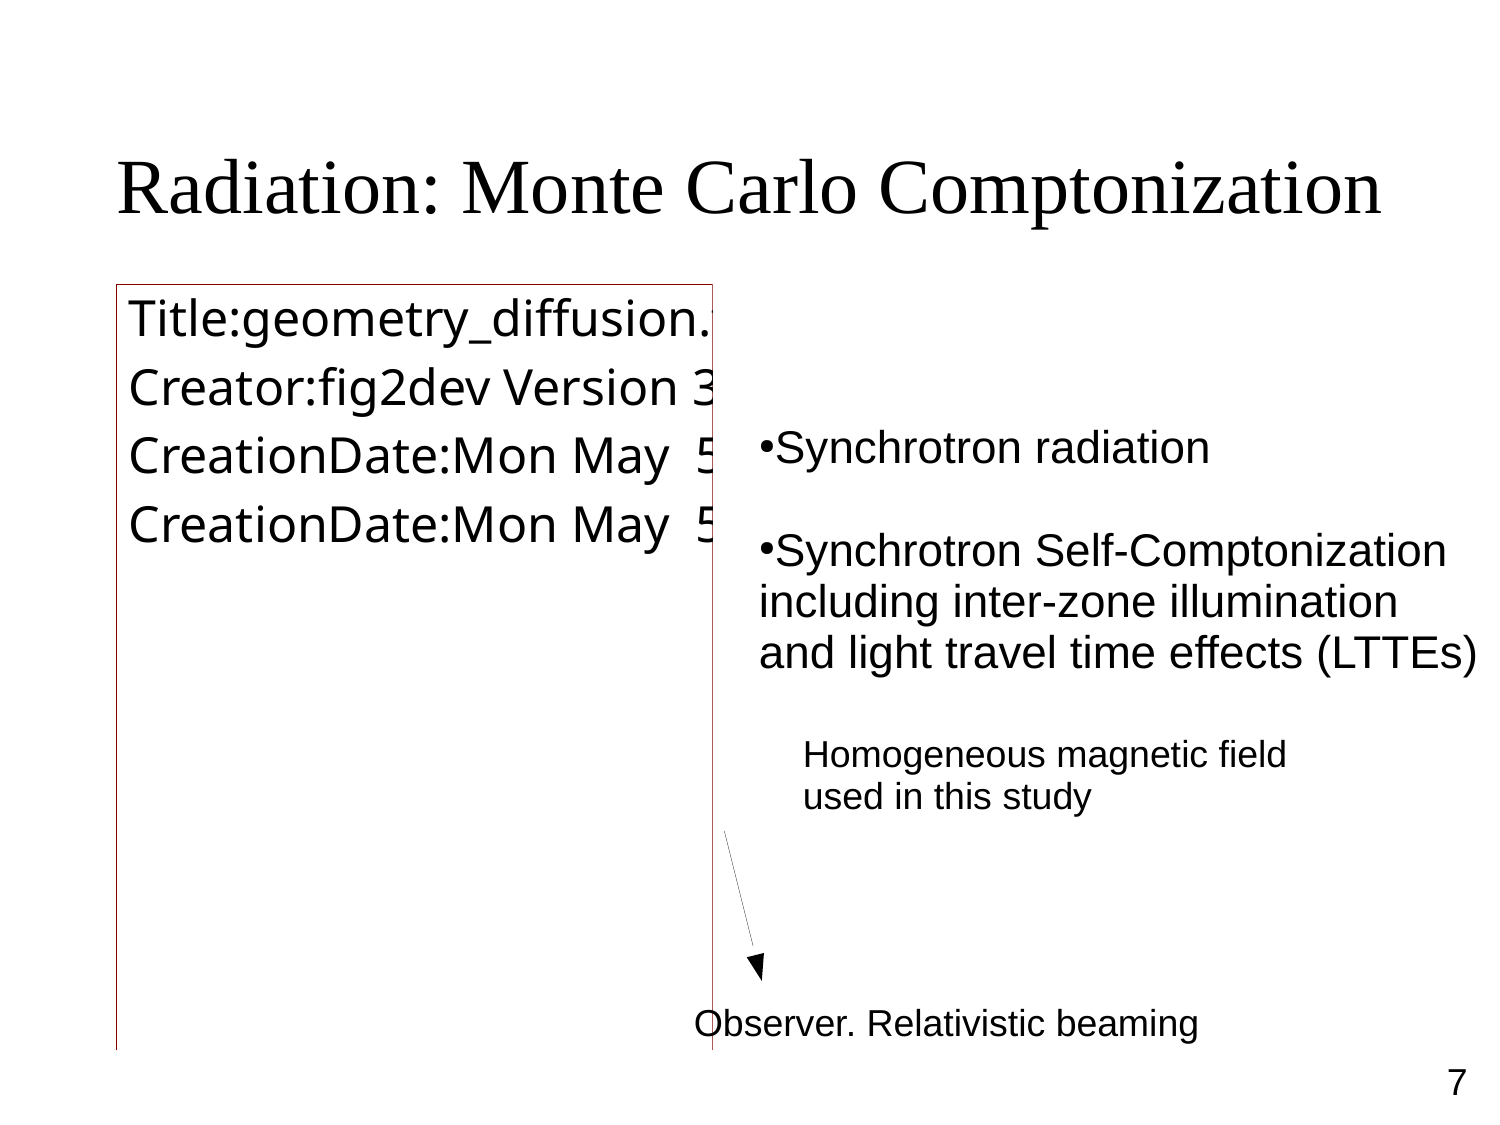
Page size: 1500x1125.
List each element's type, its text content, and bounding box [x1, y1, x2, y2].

text_box <number> [1356, 1054, 1500, 1125]
title Radiation: Monte Carlo Comptonization [110, 93, 1392, 282]
text_box Homogeneous magnetic field used in this study [788, 726, 1313, 826]
picture [112, 280, 713, 1051]
text_box Synchrotron radiation Synchrotron Self-Comptonization including inter-zone illumination and light travel time effects (LTTEs) [744, 414, 1495, 686]
text_box Observer. Relativistic beaming [679, 994, 1215, 1052]
